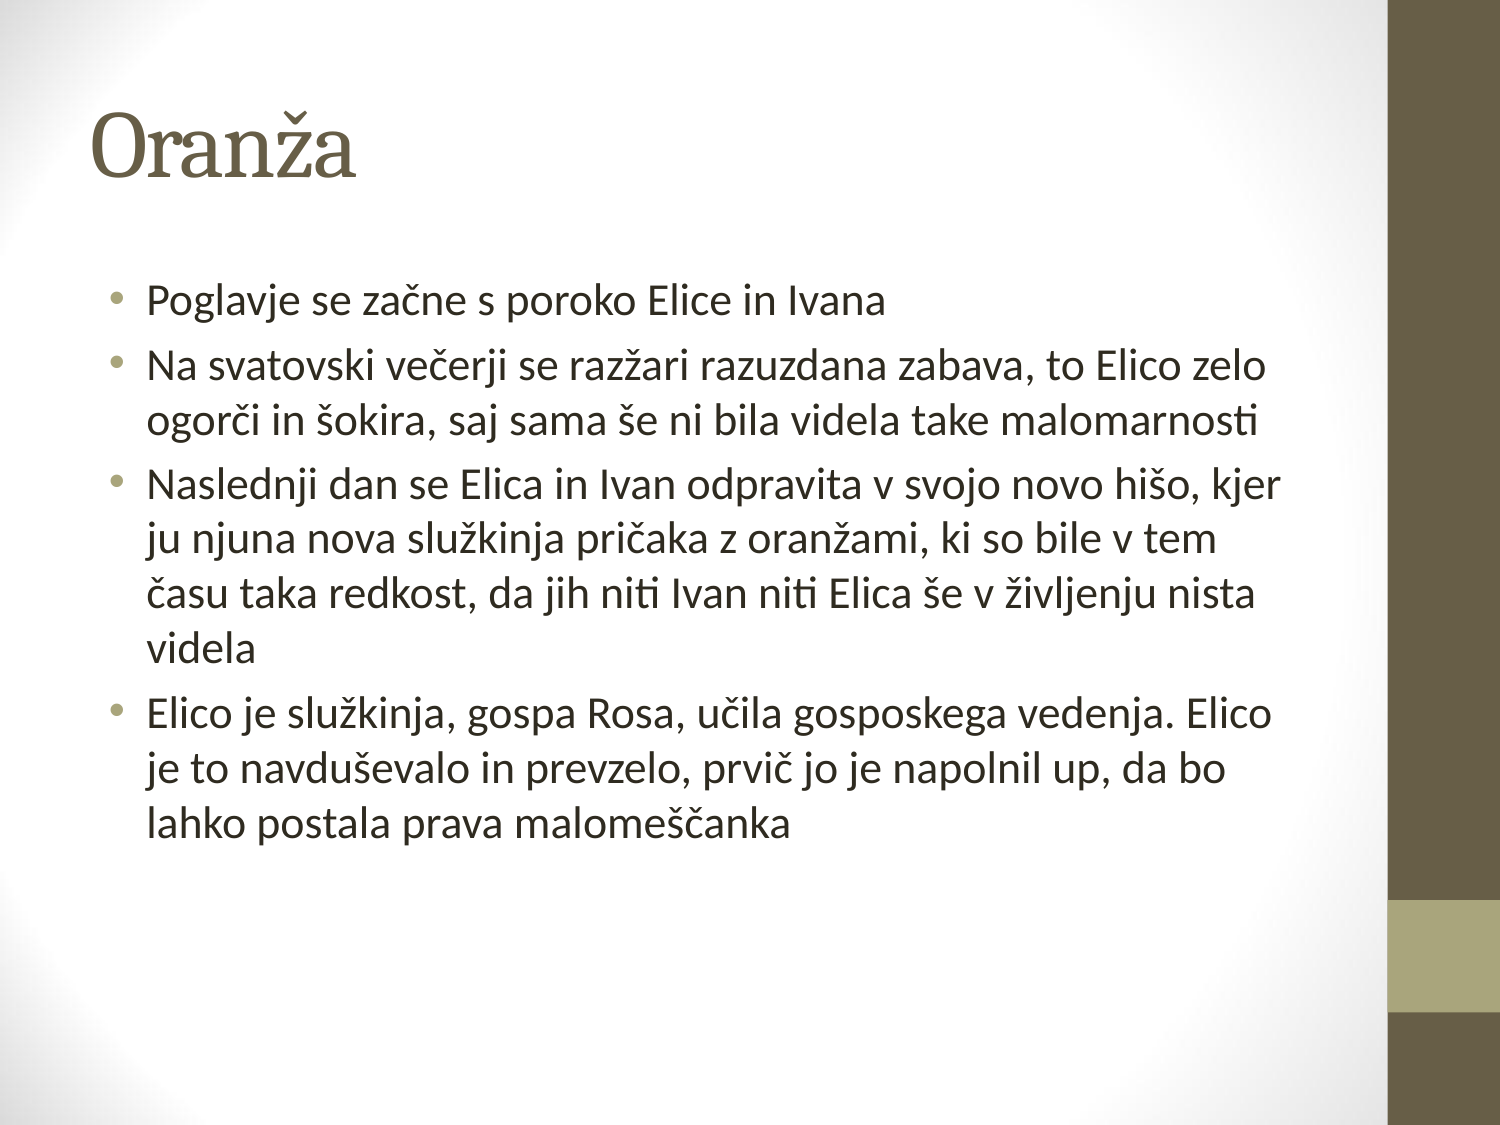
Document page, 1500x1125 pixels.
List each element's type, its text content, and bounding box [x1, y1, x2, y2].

list Poglavje se začne s poroko Elice in Ivana Na svatovski večerji se razžari razuzdana zabava, to Elico zelo ogorči in šokira, saj sama še ni bila videla take malomarnosti Naslednji dan se Elica in Ivan odpravita v svojo novo hišo, kjer ju njuna nova služkinja pričaka z oranžami, ki so bile v tem času taka redkost, da jih niti Ivan niti Elica še v življenju nista videla Elico je služkinja, gospa Rosa, učila gosposkega vedenja. Elico je to navduševalo in prevzelo, prvič jo je napolnil up, da bo lahko postala prava malomeščanka [75, 262, 1325, 1050]
title Oranža [75, 45, 1325, 233]
picture [0, 0, 1387, 1125]
